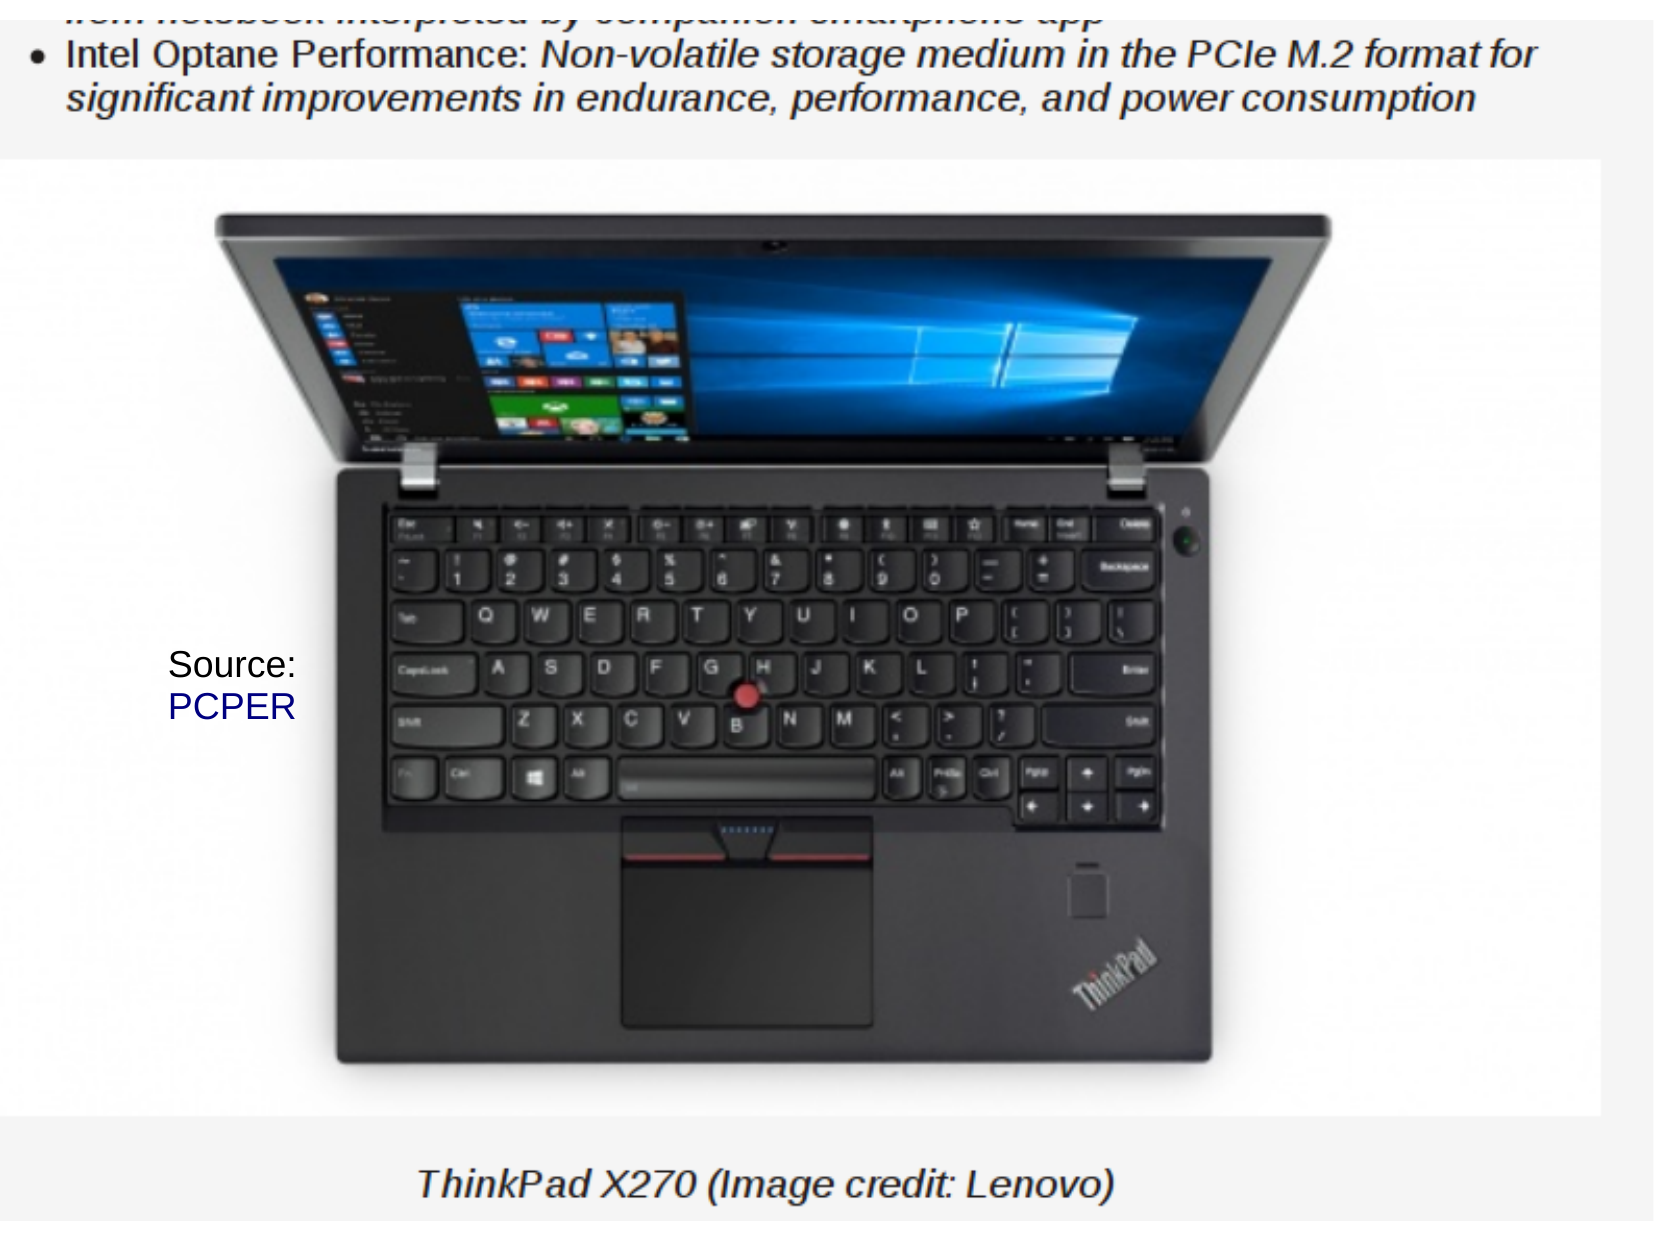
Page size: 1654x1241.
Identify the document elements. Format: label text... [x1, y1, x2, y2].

picture [0, 20, 1654, 1221]
text_box Source: PCPER [153, 636, 312, 736]
